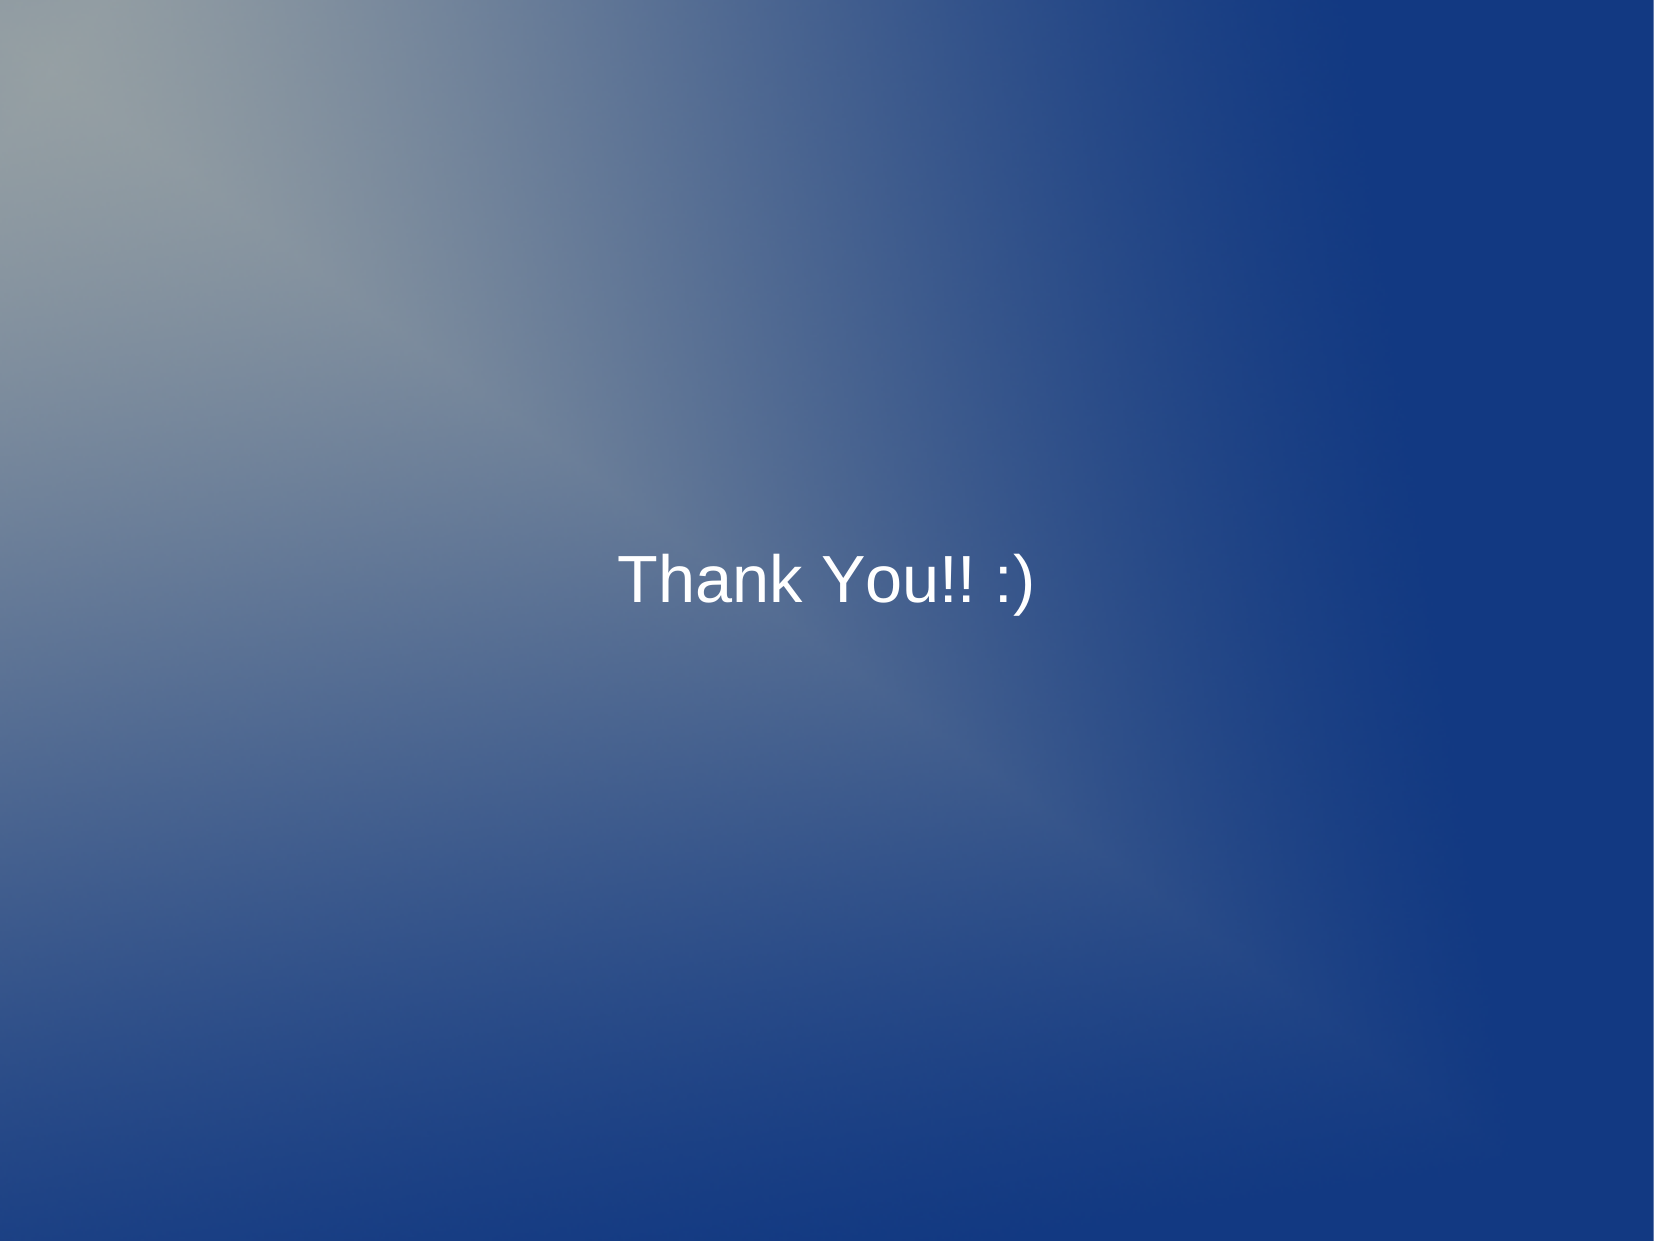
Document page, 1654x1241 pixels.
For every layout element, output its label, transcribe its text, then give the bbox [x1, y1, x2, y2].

subtitle Thank You!! :) [82, 56, 1571, 1102]
picture [0, 0, 1654, 1241]
